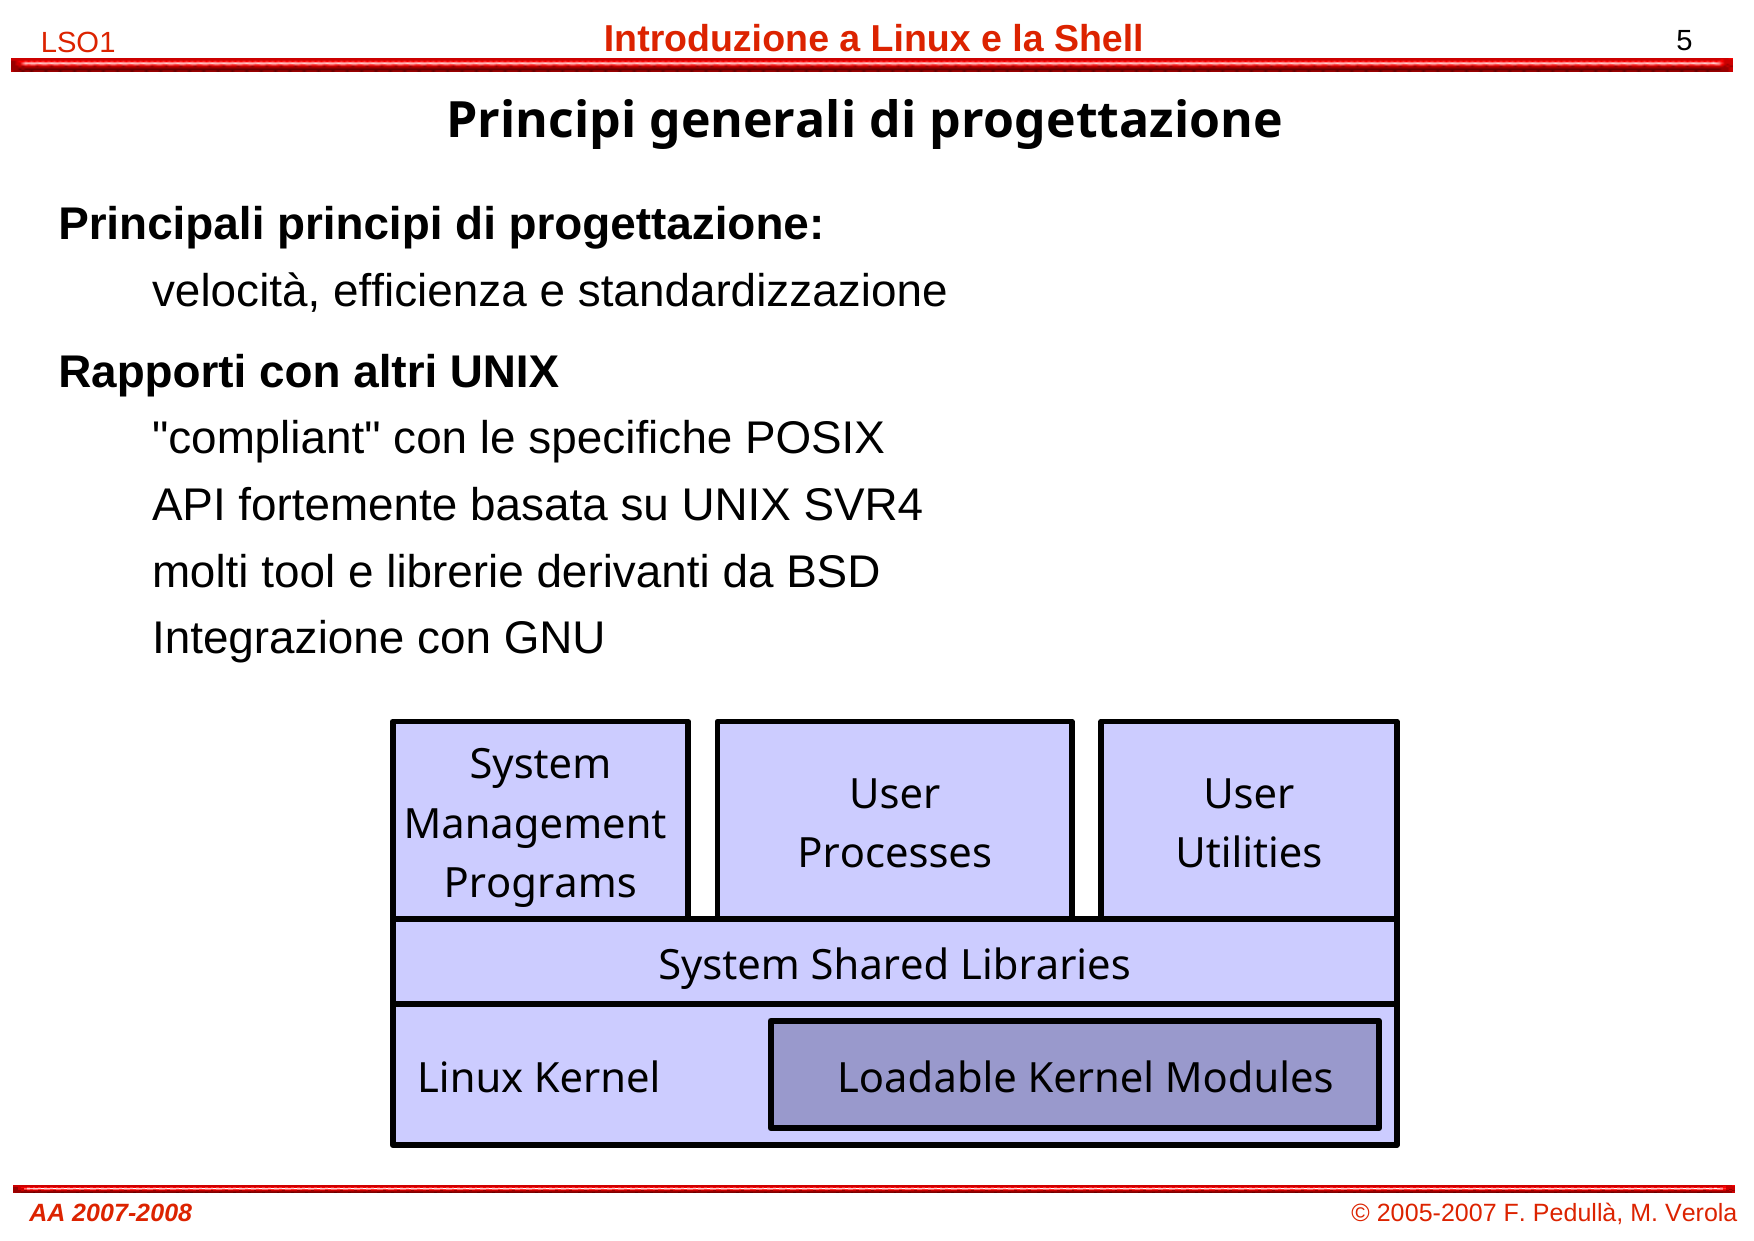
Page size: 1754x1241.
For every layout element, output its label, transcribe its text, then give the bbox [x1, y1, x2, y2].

title Principi generali di progettazione [28, 72, 1702, 168]
text_box User Utilities [1101, 721, 1397, 920]
text_box Loadable Kernel Modules [770, 1020, 1379, 1129]
text_box System Shared Libraries [392, 919, 1397, 1004]
picture [11, 58, 1733, 72]
text_box System Management Programs [392, 721, 688, 920]
picture [13, 1185, 1735, 1193]
text_box Linux Kernel [392, 1004, 1397, 1146]
list Principali principi di progettazione: velocità, efficienza e standardizzazione Rapporti con altri UNIX "compliant" con le specifiche POSIX API fortemente basata su UNIX SVR4 molti tool e librerie derivanti da BSD Integrazione con GNU [58, 194, 1696, 707]
text_box User Processes [717, 721, 1072, 920]
